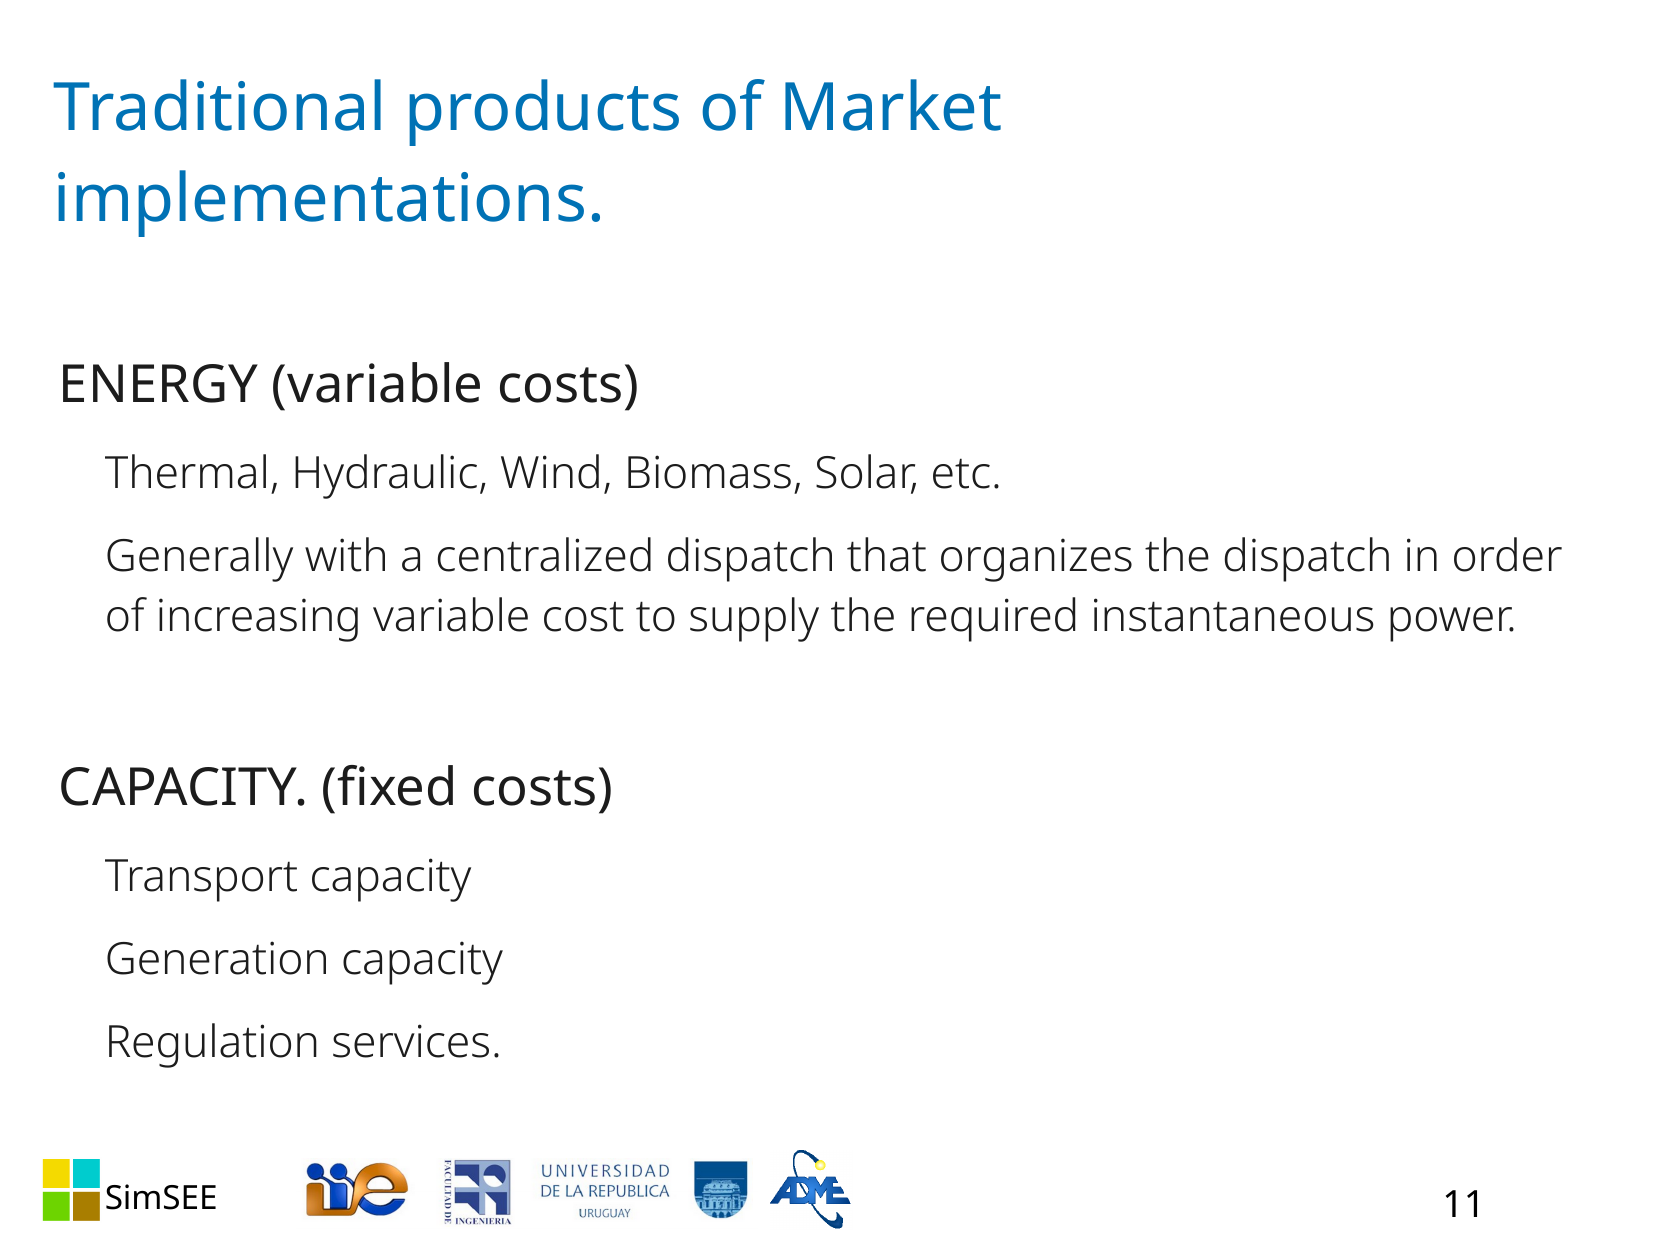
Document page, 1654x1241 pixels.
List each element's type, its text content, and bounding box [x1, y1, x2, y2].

picture [296, 1154, 753, 1229]
list ENERGY (variable costs) Thermal, Hydraulic, Wind, Biomass, Solar, etc. Generally with a centralized dispatch that organizes the dispatch in order of increasing variable cost to supply the required instantaneous power. CAPACITY. (fixed costs) Transport capacity Generation capacity Regulation services. [58, 251, 1565, 1093]
picture [41, 1157, 102, 1223]
title Traditional products of Market implementations. [47, 59, 1460, 207]
picture [770, 1150, 853, 1230]
